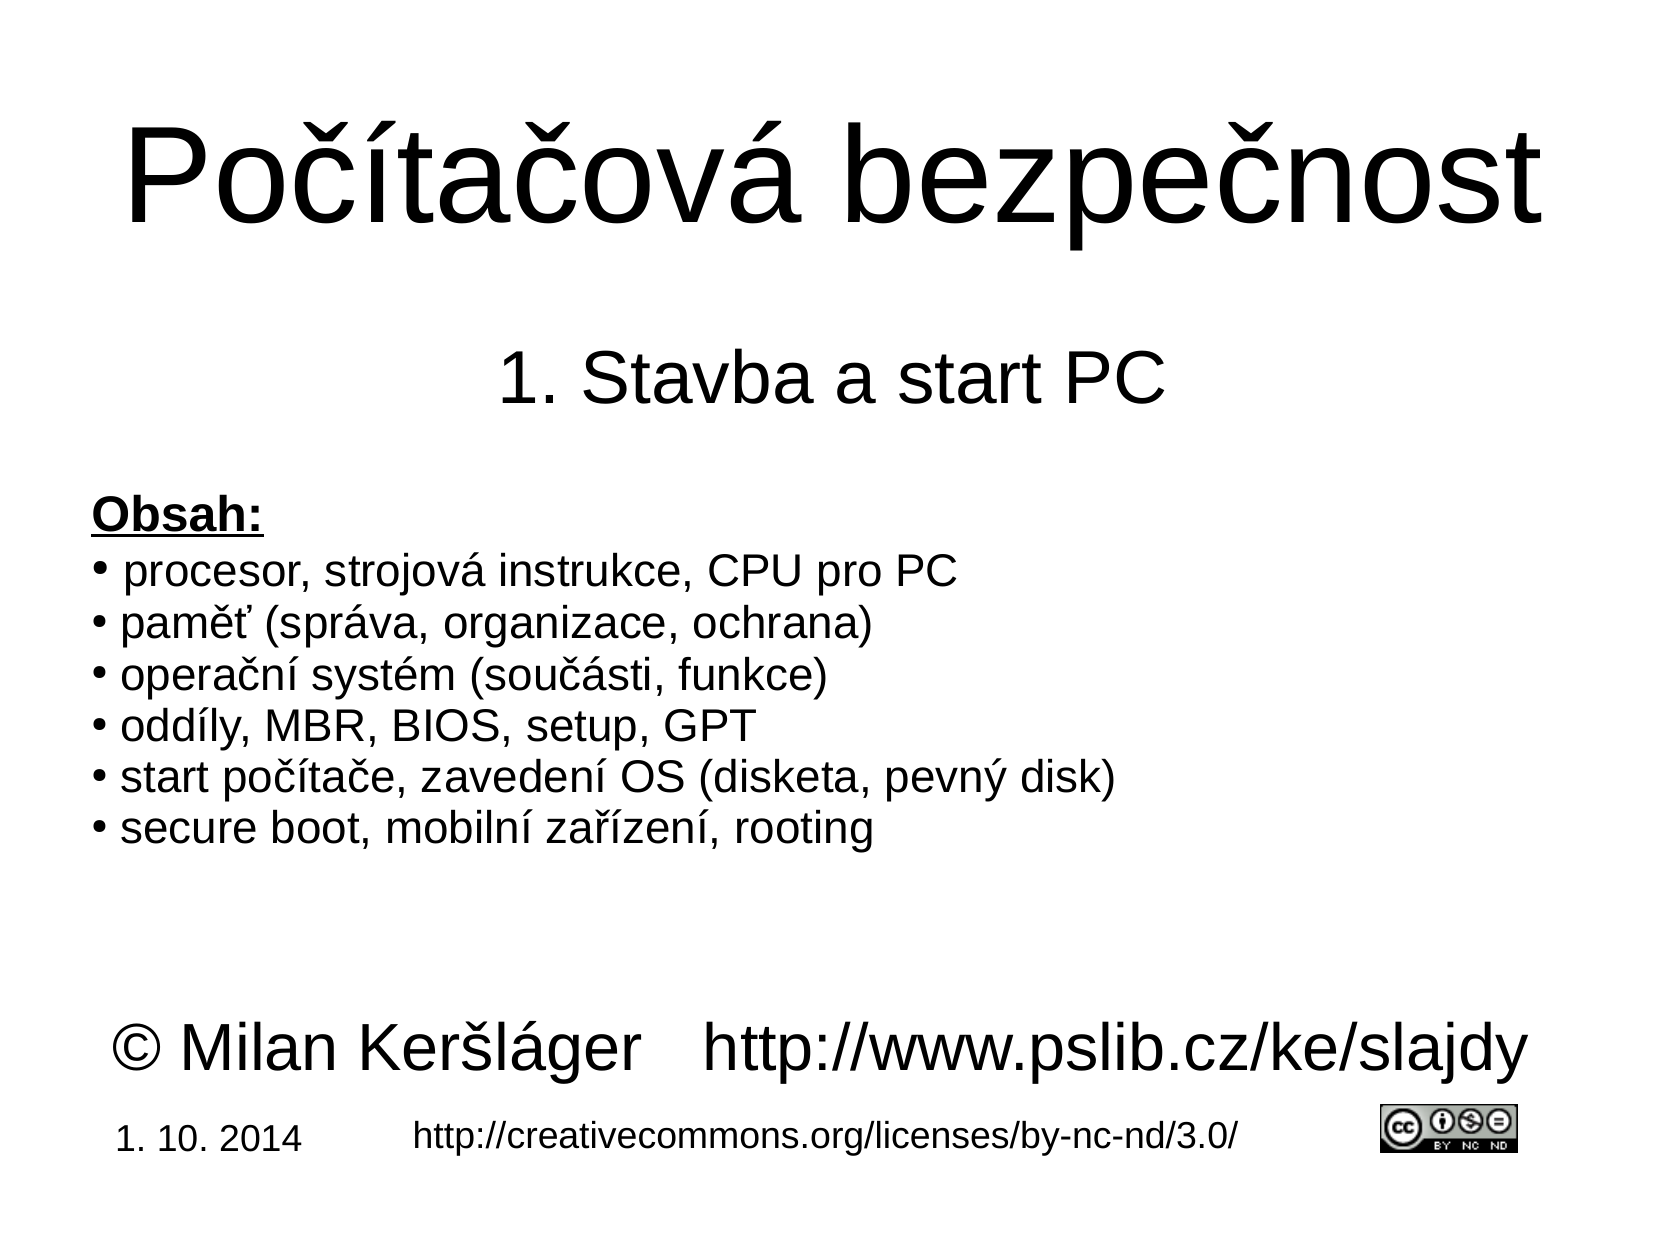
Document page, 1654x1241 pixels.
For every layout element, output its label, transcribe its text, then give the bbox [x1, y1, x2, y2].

text_box http://creativecommons.org/licenses/by-nc-nd/3.0/ [339, 1107, 1313, 1165]
picture [1380, 1104, 1518, 1153]
text_box Obsah: procesor, strojová instrukce, CPU pro PC paměť (správa, organizace, ochrana) operační systém (součásti, funkce) oddíly, MBR, BIOS, setup, GPT start počítače, zavedení OS (disketa, pevný disk) secure boot, mobilní zařízení, rooting [76, 478, 1583, 861]
title Počítačová bezpečnost 1. Stavba a start PC [88, 56, 1577, 461]
list © Milan Keršláger http://www.pslib.cz/ke/slajdy [76, 1009, 1565, 1087]
text_box 1. 10. 2014 [100, 1110, 337, 1168]
